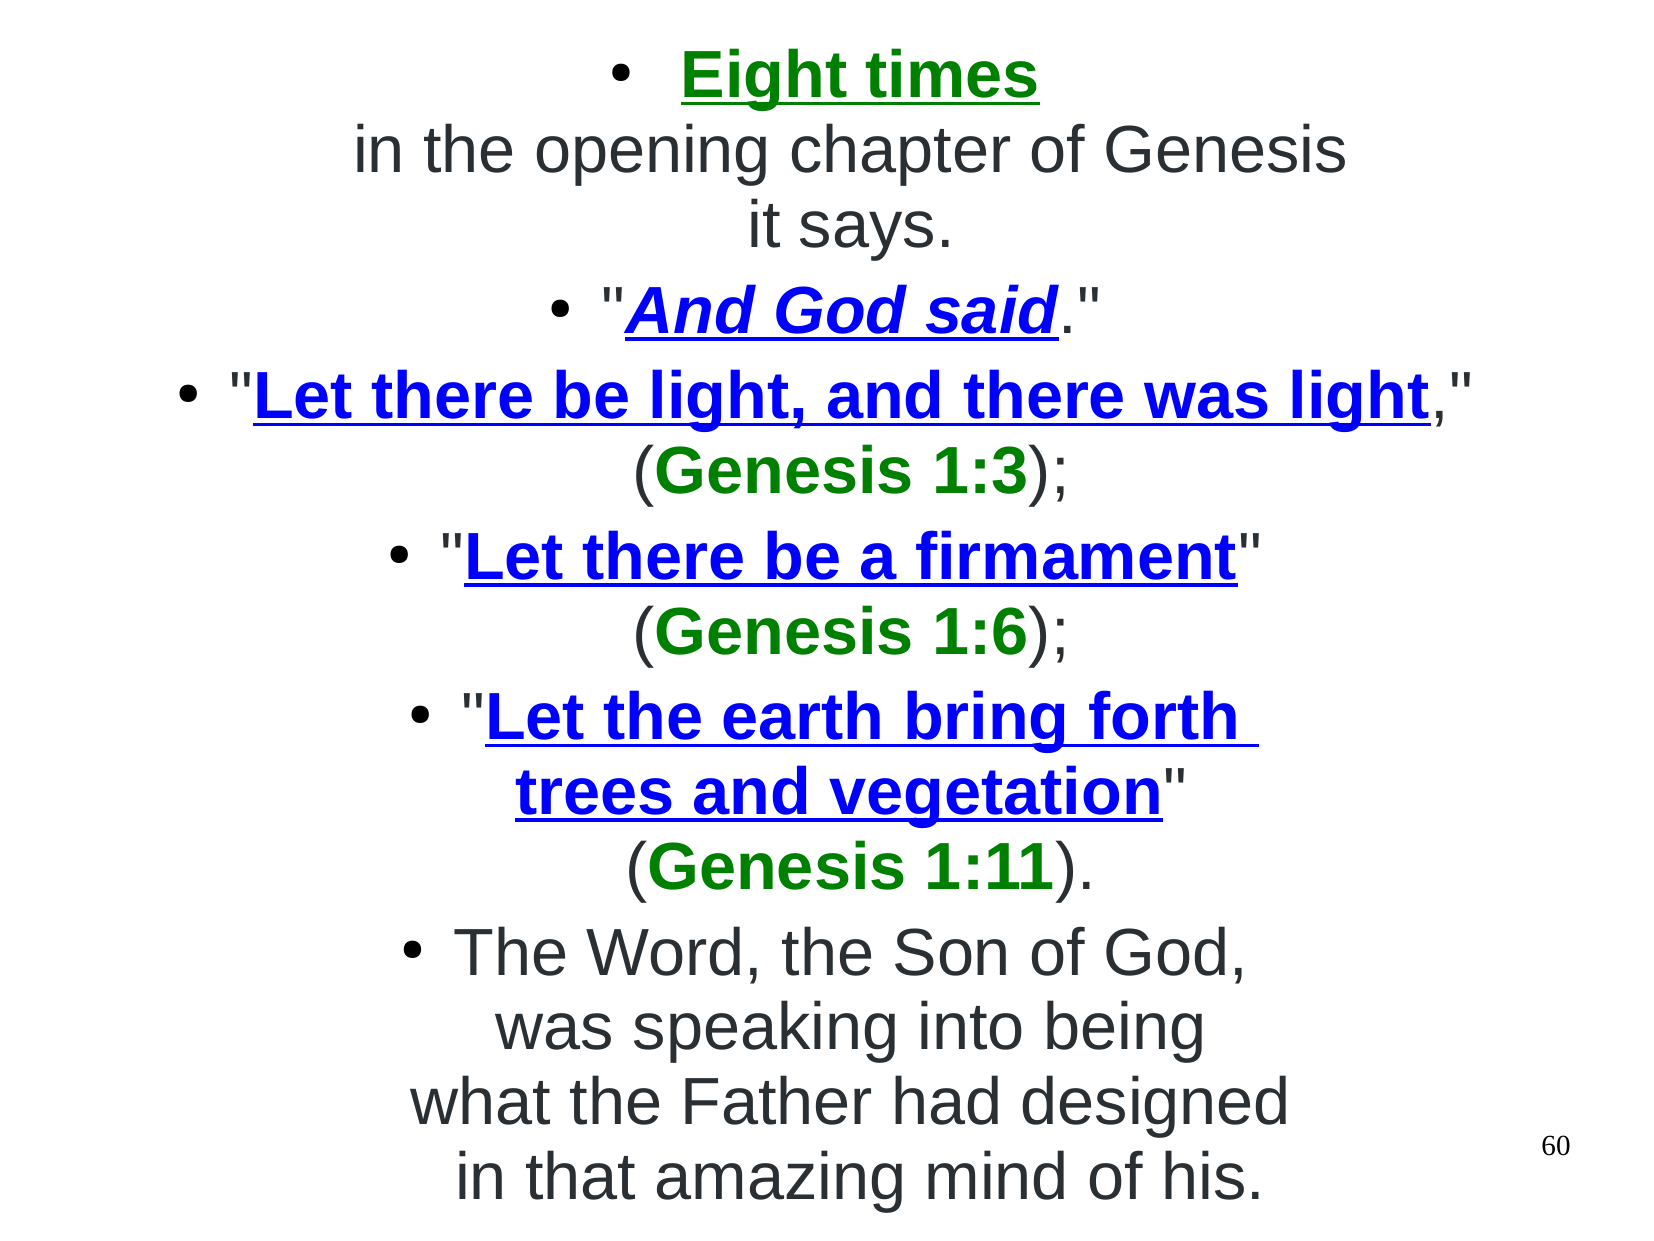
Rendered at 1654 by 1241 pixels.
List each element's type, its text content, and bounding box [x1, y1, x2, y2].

list Eight times in the opening chapter of Genesis it says. "And God said." "Let there be light, and there was light," (Genesis 1:3); "Let there be a firmament" (Genesis 1:6); "Let the earth bring forth trees and vegetation" (Genesis 1:11). The Word, the Son of God, was speaking into being what the Father had designed in that amazing mind of his. [37, 37, 1613, 1238]
